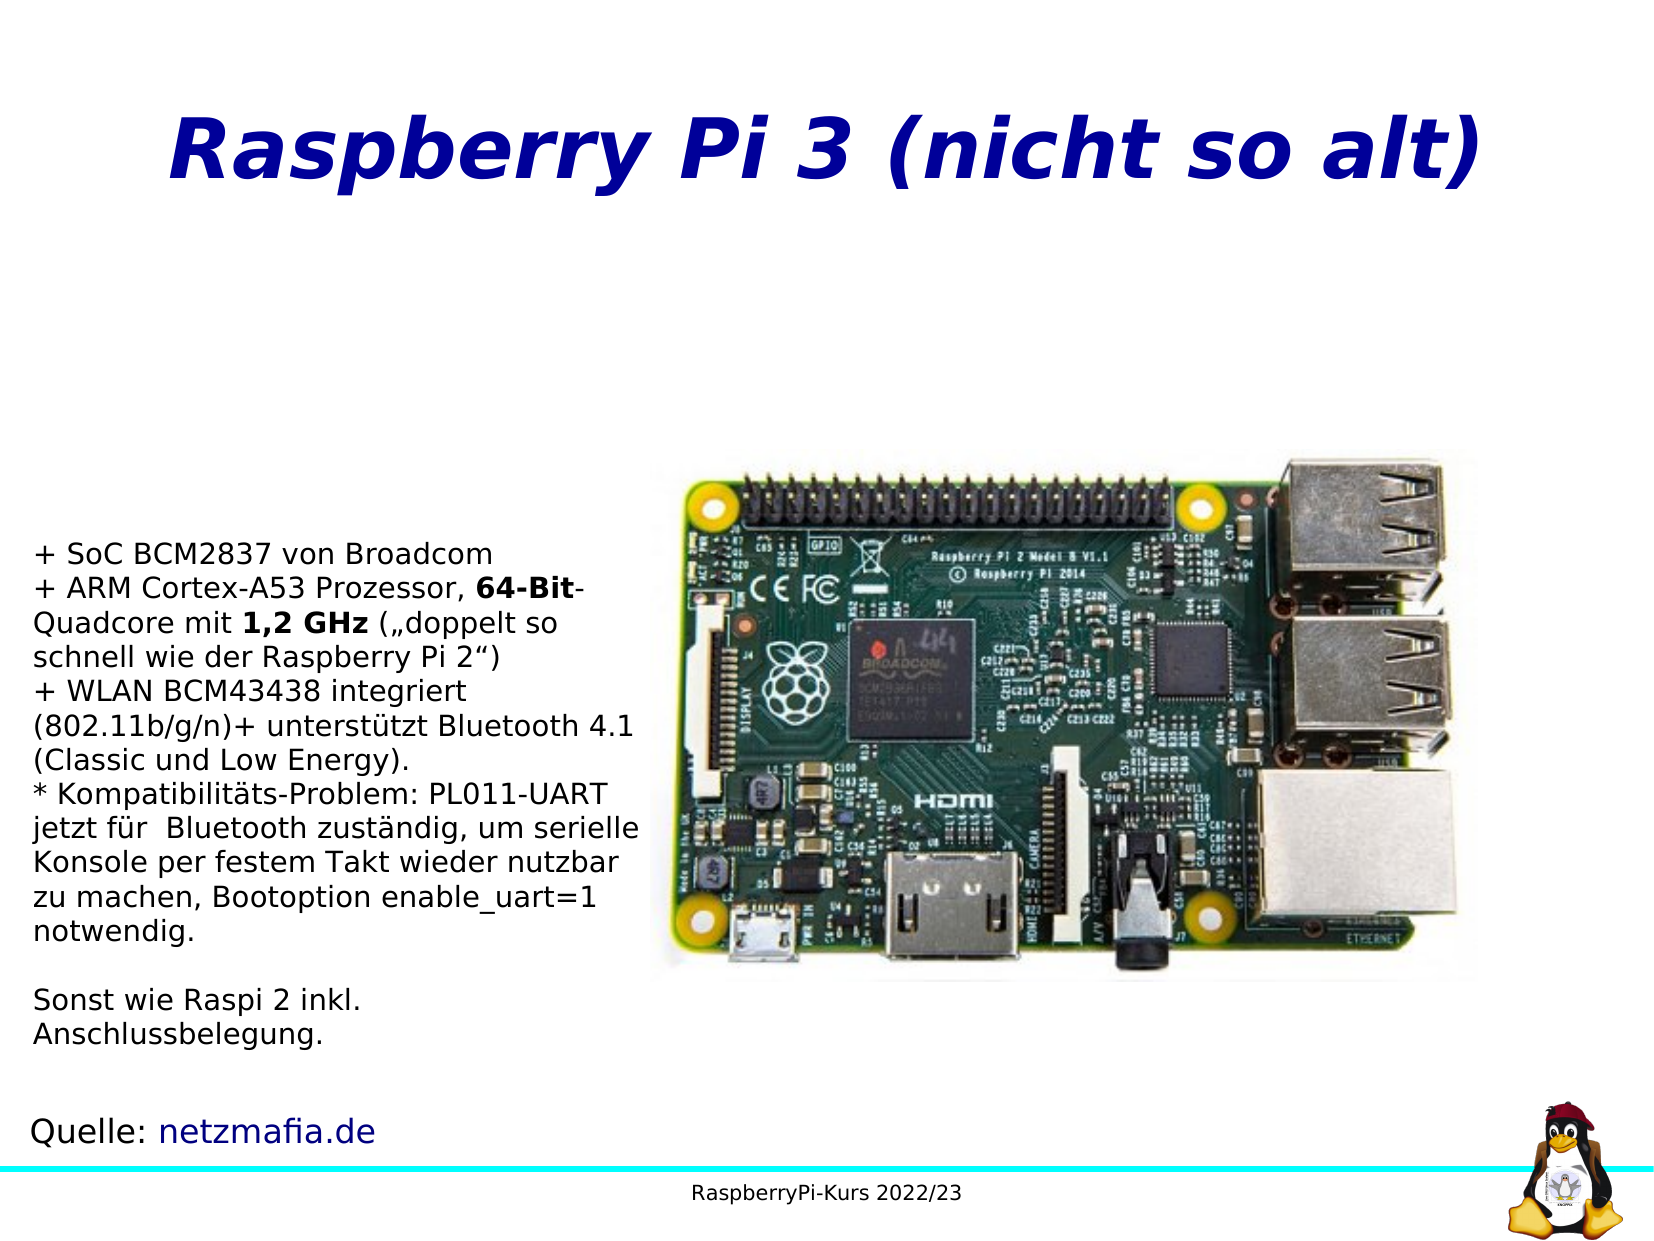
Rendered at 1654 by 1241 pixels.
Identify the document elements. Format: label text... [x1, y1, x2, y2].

list + SoC BCM2837 von Broadcom + ARM Cortex-A53 Prozessor, 64-Bit-Quadcore mit 1,2 GHz („doppelt so schnell wie der Raspberry Pi 2“) + WLAN BCM43438 integriert (802.11b/g/n)+ unterstützt Bluetooth 4.1 (Classic und Low Energy). * Kompatibilitäts-Problem: PL011-UART jetzt für Bluetooth zuständig, um serielle Konsole per festem Takt wieder nutzbar zu machen, Bootoption enable_uart=1 notwendig. Sonst wie Raspi 2 inkl. Anschlussbelegung. [32, 537, 650, 1052]
picture [650, 449, 1478, 982]
picture [1505, 1100, 1625, 1241]
title Raspberry Pi 3 (nicht so alt) [121, 33, 1534, 267]
text_box Quelle: netzmafia.de [29, 1113, 473, 1152]
